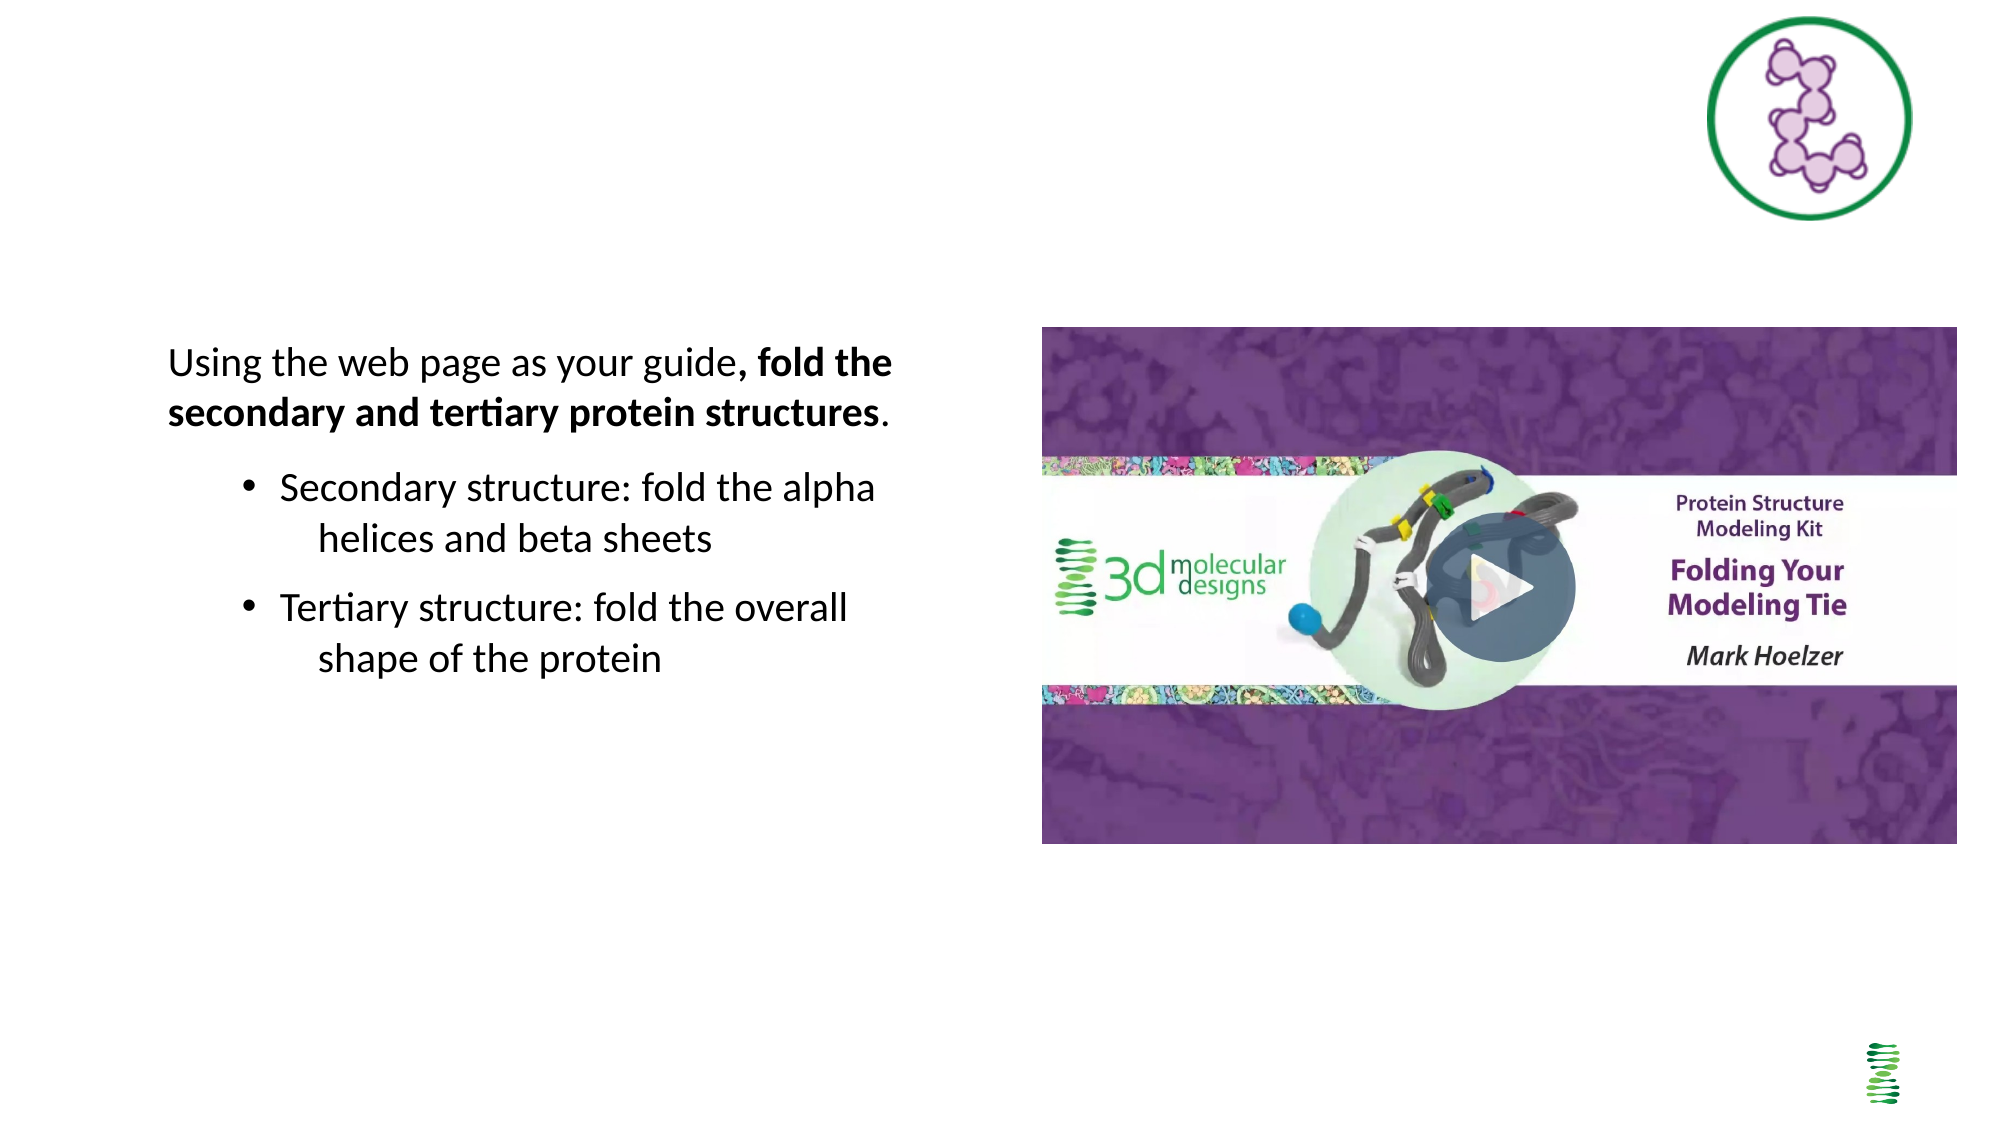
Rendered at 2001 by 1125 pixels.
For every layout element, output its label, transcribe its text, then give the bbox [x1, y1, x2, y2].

picture [1707, 16, 1913, 221]
text_box Folding Your Modeling Tie [152, 0, 1733, 164]
text_box Using the web page as your guide, fold the secondary and tertiary protein structures. Secondary structure: fold the alpha helices and beta sheets Tertiary structure: fold the overall shape of the protein [152, 327, 958, 793]
picture [1042, 327, 1957, 844]
